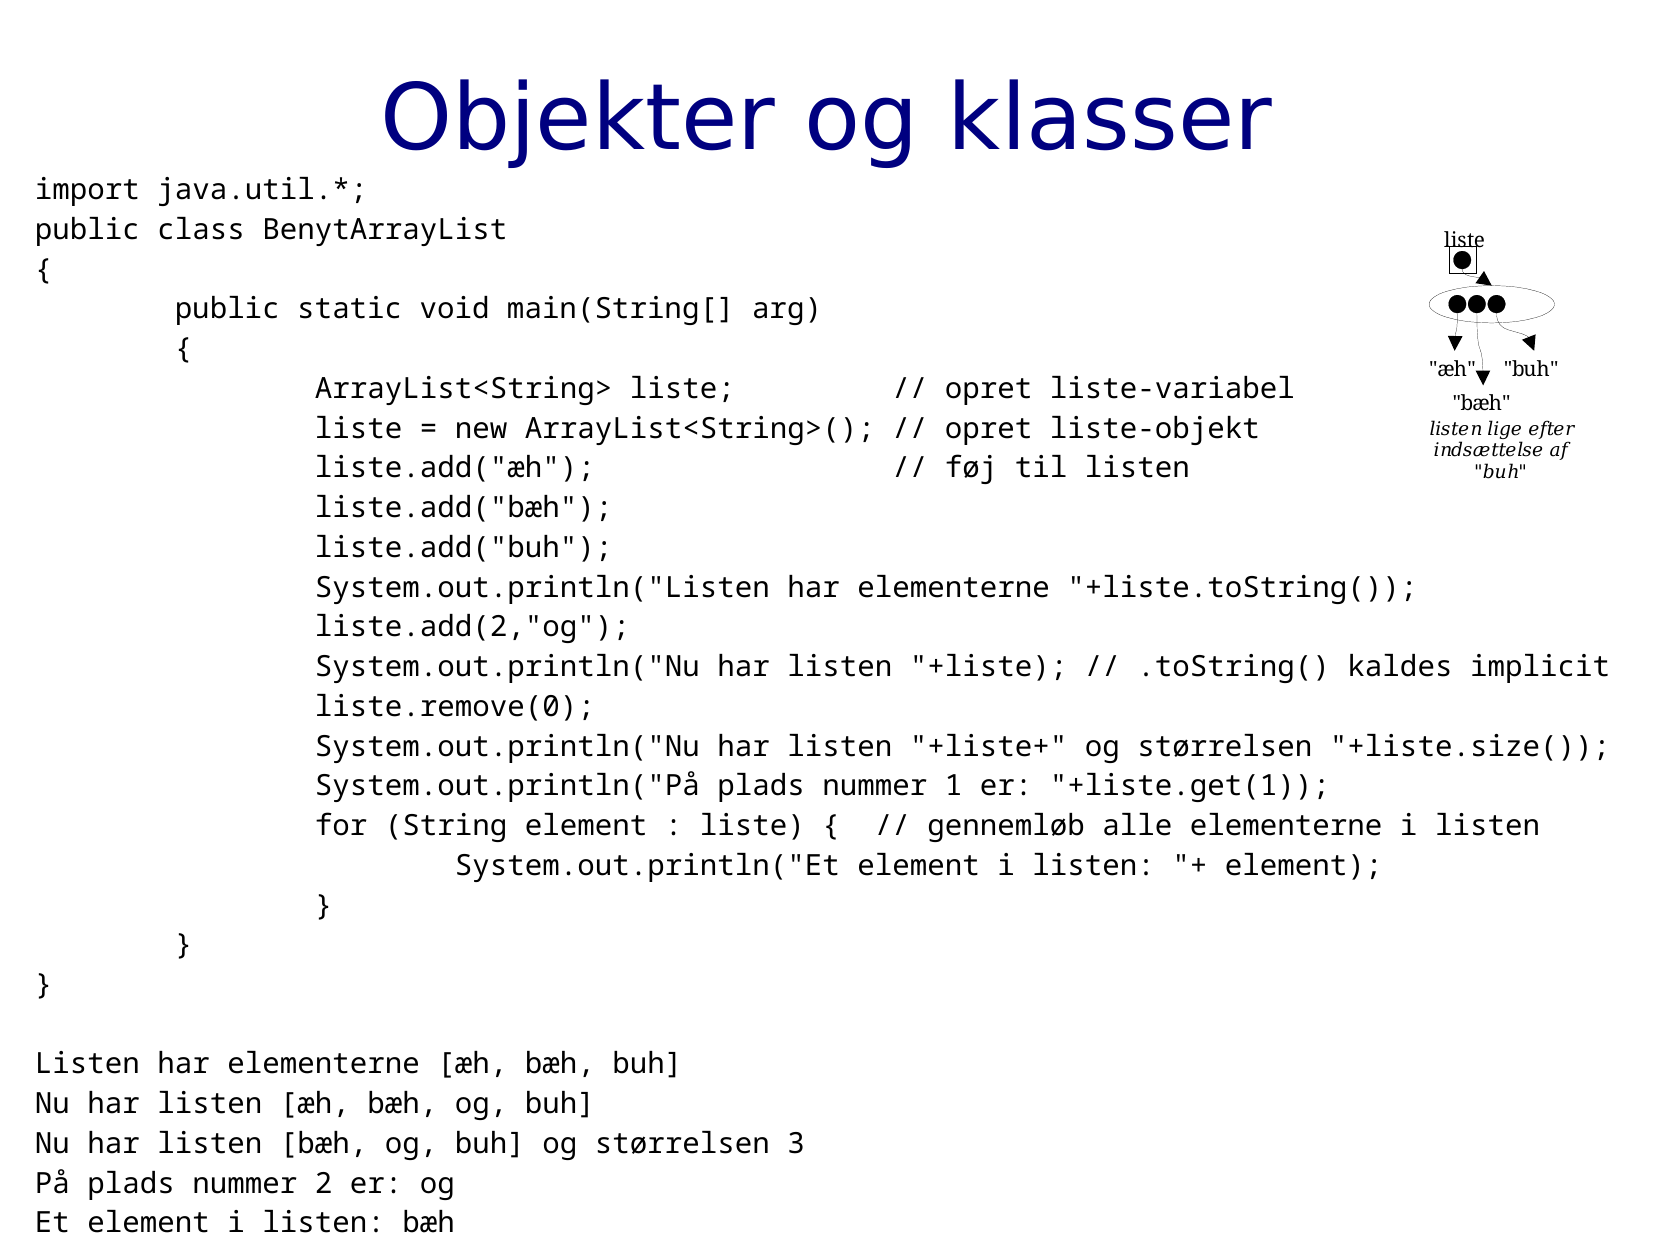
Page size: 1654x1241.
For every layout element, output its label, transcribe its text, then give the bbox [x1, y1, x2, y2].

title Objekter og klasser [105, 14, 1549, 168]
text_box import java.util.*; public class BenytArrayList { public static void main(String[] arg) { ArrayList<String> liste; // opret liste-variabel liste = new ArrayList<String>(); // opret liste-objekt liste.add("æh"); // føj til listen liste.add("bæh"); liste.add("buh"); System.out.println("Listen har elementerne "+liste.toString()); liste.add(2,"og"); System.out.println("Nu har listen "+liste); // .toString() kaldes implicit liste.remove(0); System.out.println("Nu har listen "+liste+" og størrelsen "+liste.size()); System.out.println("På plads nummer 1 er: "+liste.get(1)); for (String element : liste) { // gennemløb alle elementerne i listen System.out.println("Et element i listen: "+ element); } } } Listen har elementerne [æh, bæh, buh] Nu har listen [æh, bæh, og, buh] Nu har listen [bæh, og, buh] og størrelsen 3 På plads nummer 2 er: og Et element i listen: bæh Et element i listen: og Et element i listen: buh [34, 168, 1610, 1162]
chart [589, 217, 1589, 511]
